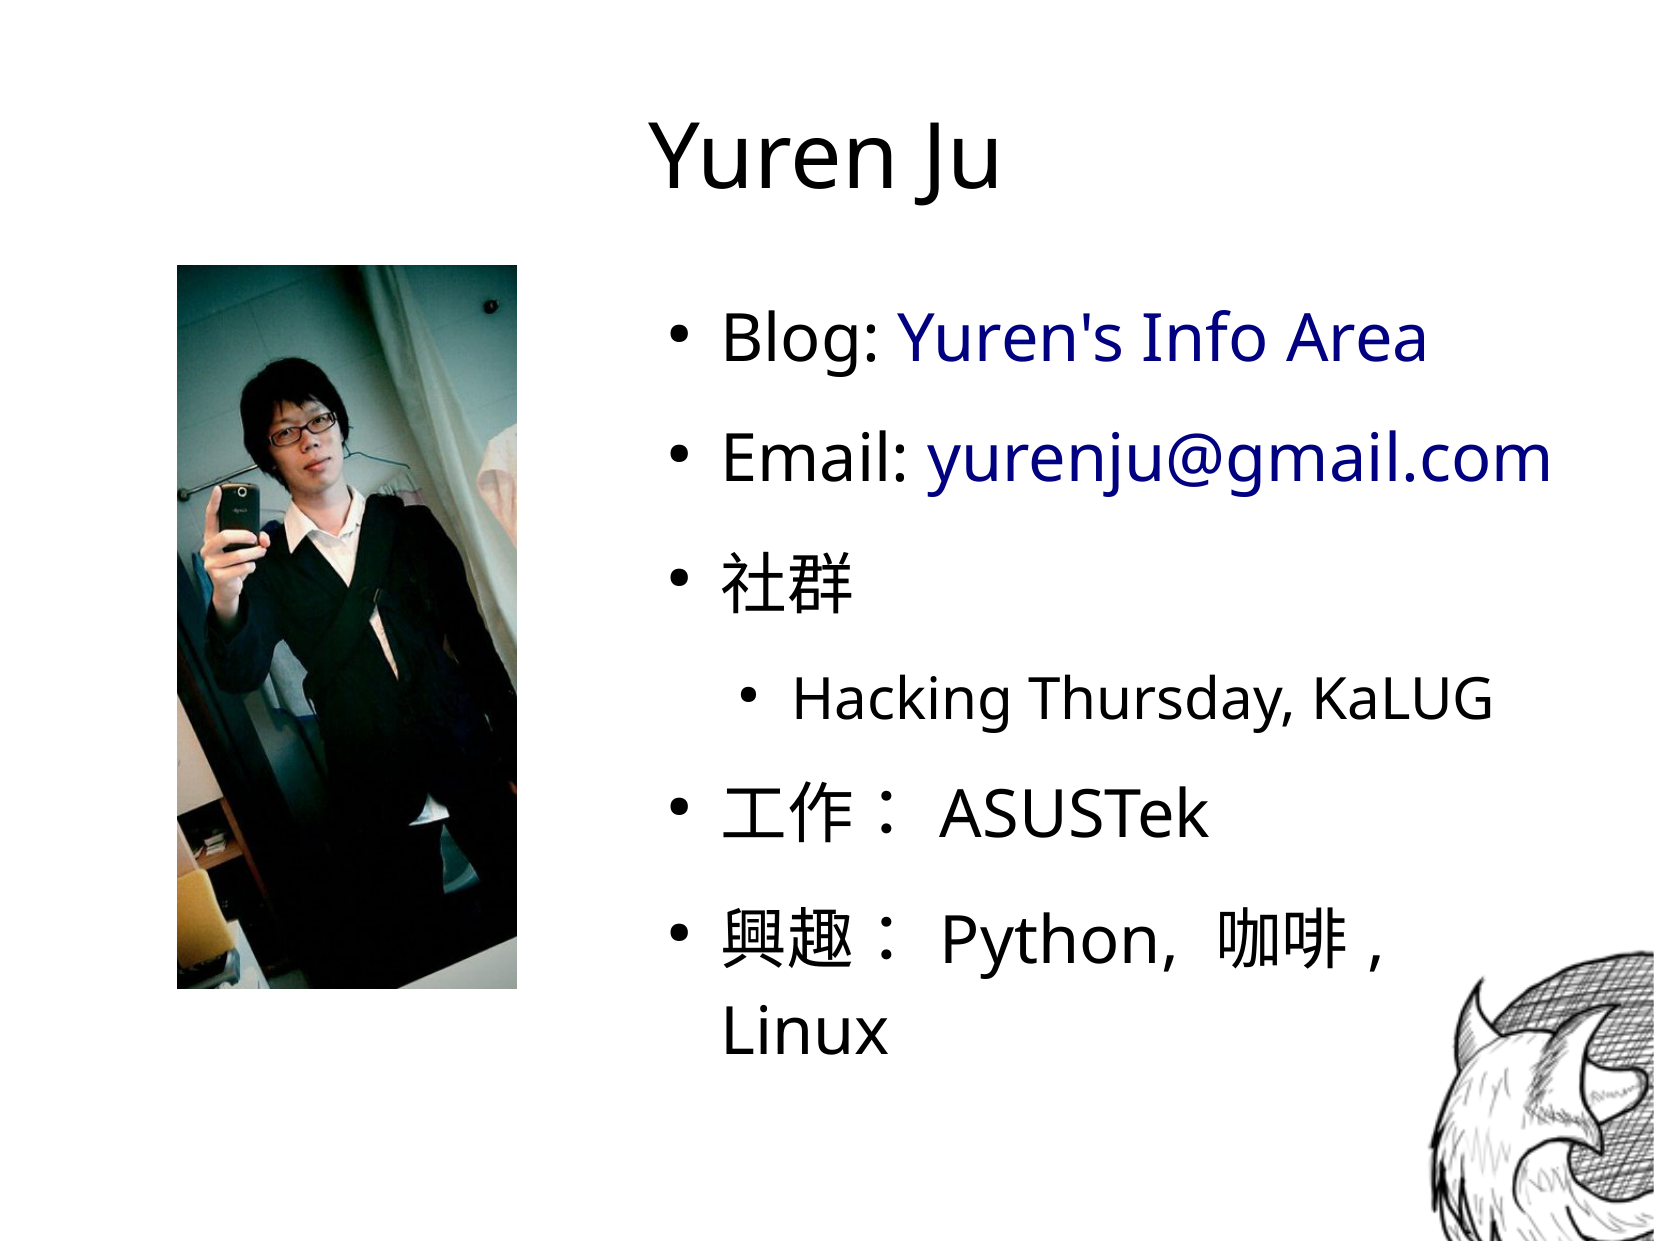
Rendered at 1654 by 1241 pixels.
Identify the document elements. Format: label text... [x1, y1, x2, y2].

title Yuren Ju [82, 49, 1571, 257]
list Blog: Yuren's Info Area Email: yurenju@gmail.com 社群 Hacking Thursday, KaLUG 工作：ASUSTek 興趣：Python, 咖啡, Linux [649, 290, 1571, 1109]
picture [177, 265, 517, 989]
picture [1386, 915, 1654, 1241]
